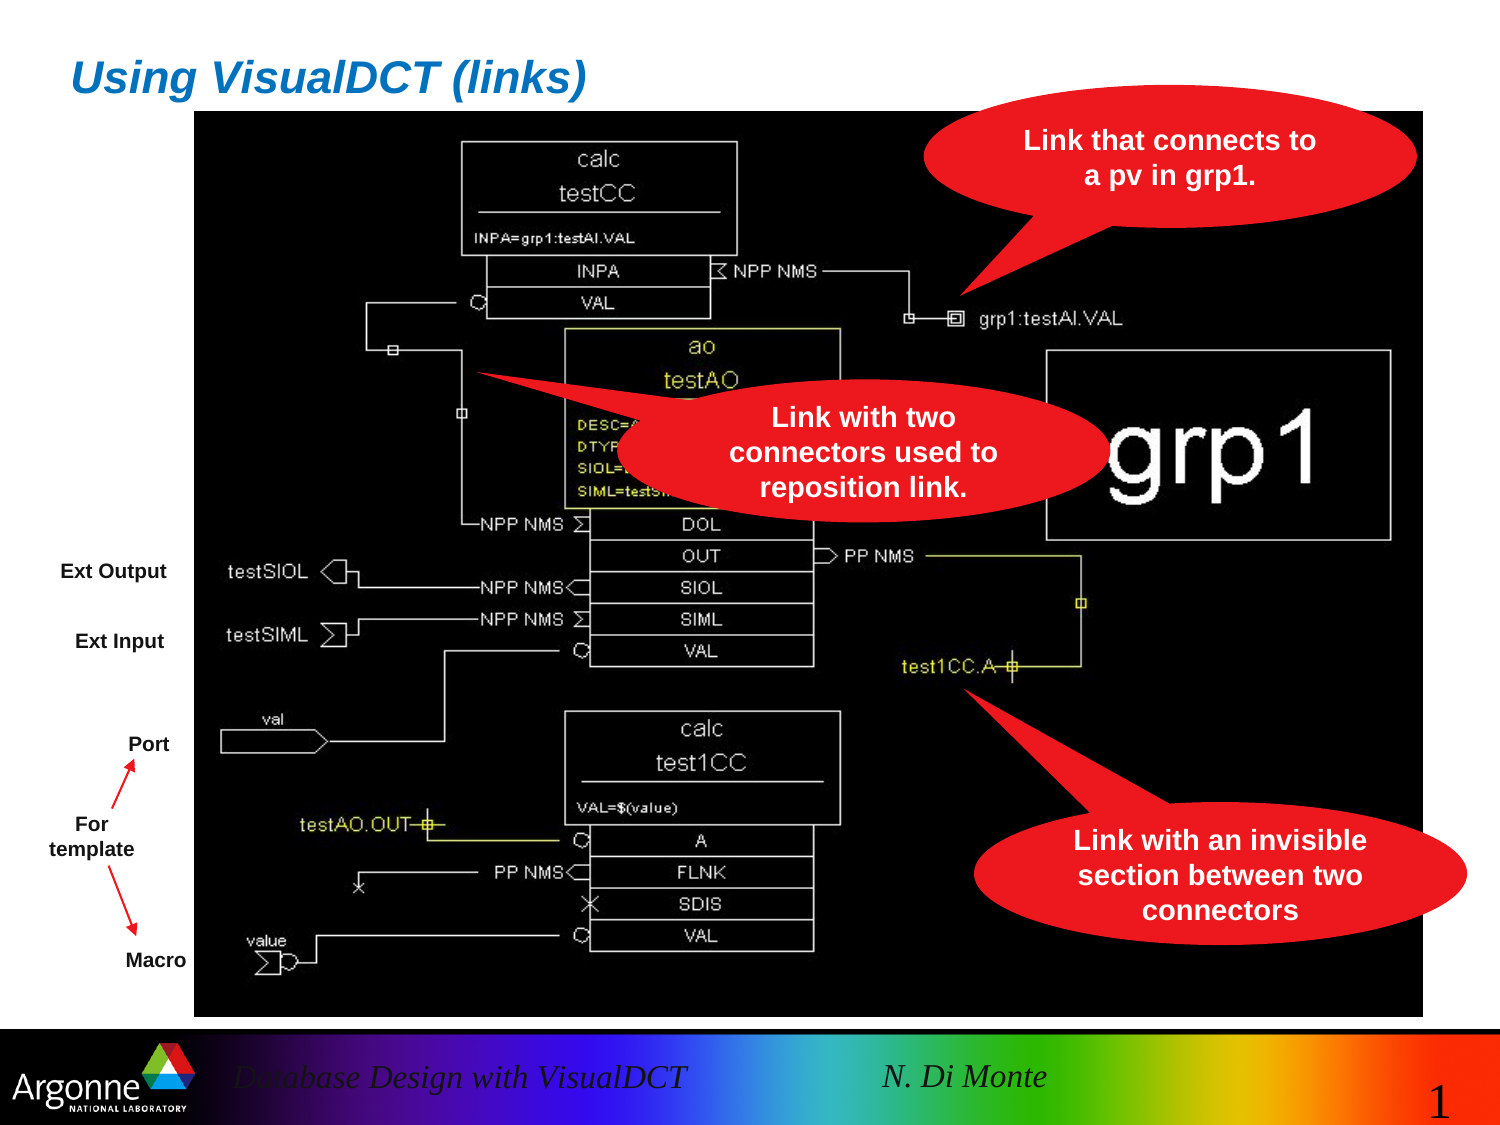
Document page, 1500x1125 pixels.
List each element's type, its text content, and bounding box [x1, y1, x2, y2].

title Using VisualDCT (links) [55, 54, 1361, 112]
picture [194, 111, 1423, 1017]
text_box Macro [87, 938, 226, 980]
text_box Link with an invisible section between two connectors [963, 688, 1468, 946]
text_box For template [23, 802, 161, 868]
text_box Link with two connectors used to reposition link. [475, 371, 1111, 523]
text_box Port [80, 723, 218, 764]
text_box Link that connects to a pv in grp1. [923, 84, 1417, 296]
text_box Ext Input [50, 620, 189, 661]
picture [0, 1029, 1500, 1125]
text_box Ext Output [44, 549, 183, 591]
